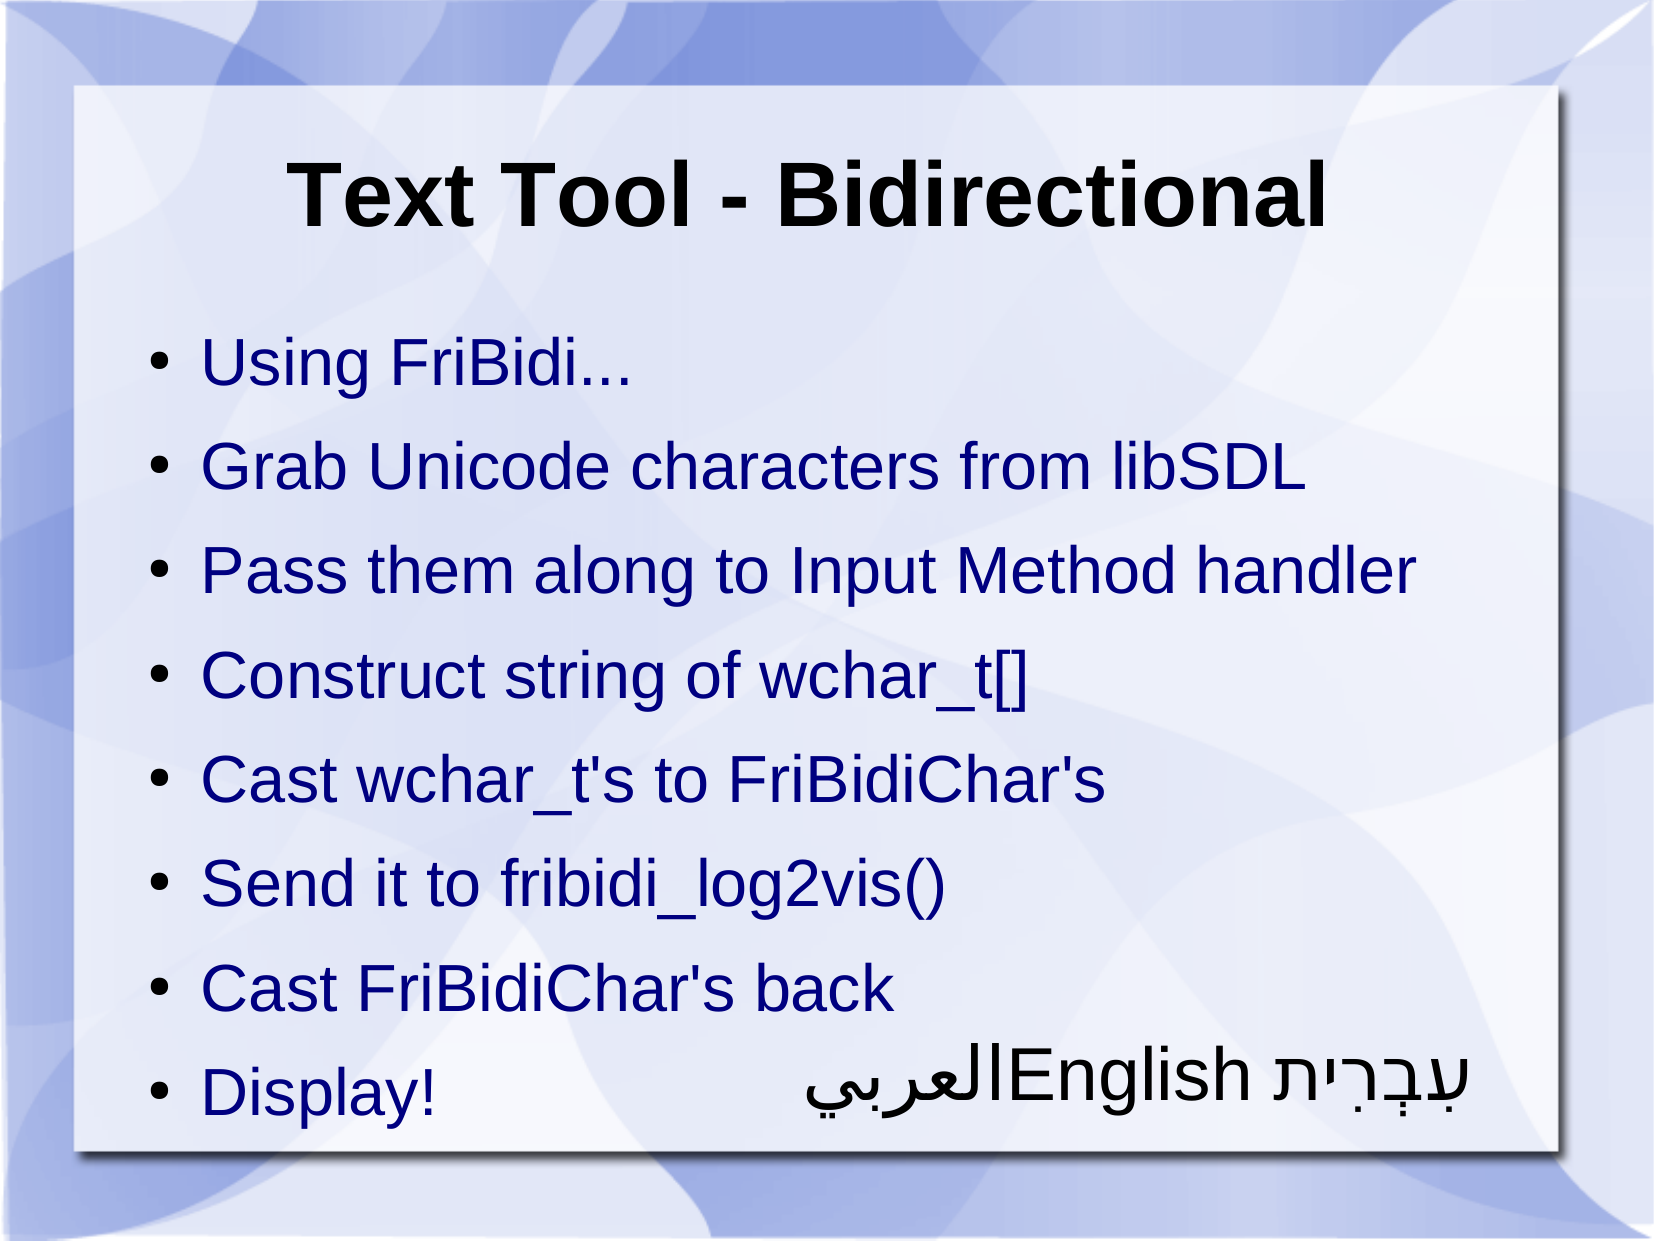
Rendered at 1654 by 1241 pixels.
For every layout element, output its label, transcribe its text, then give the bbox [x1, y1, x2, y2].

text_box العربيEnglish עִבְרִית [787, 1012, 1538, 1126]
title Text Tool - Bidirectional [82, 98, 1536, 291]
picture [0, 0, 1654, 1241]
list Using FriBidi... Grab Unicode characters from libSDL Pass them along to Input Method handler Construct string of wchar_t[] Cast wchar_t's to FriBidiChar's Send it to fribidi_log2vis() Cast FriBidiChar's back Display! [129, 324, 1489, 1130]
